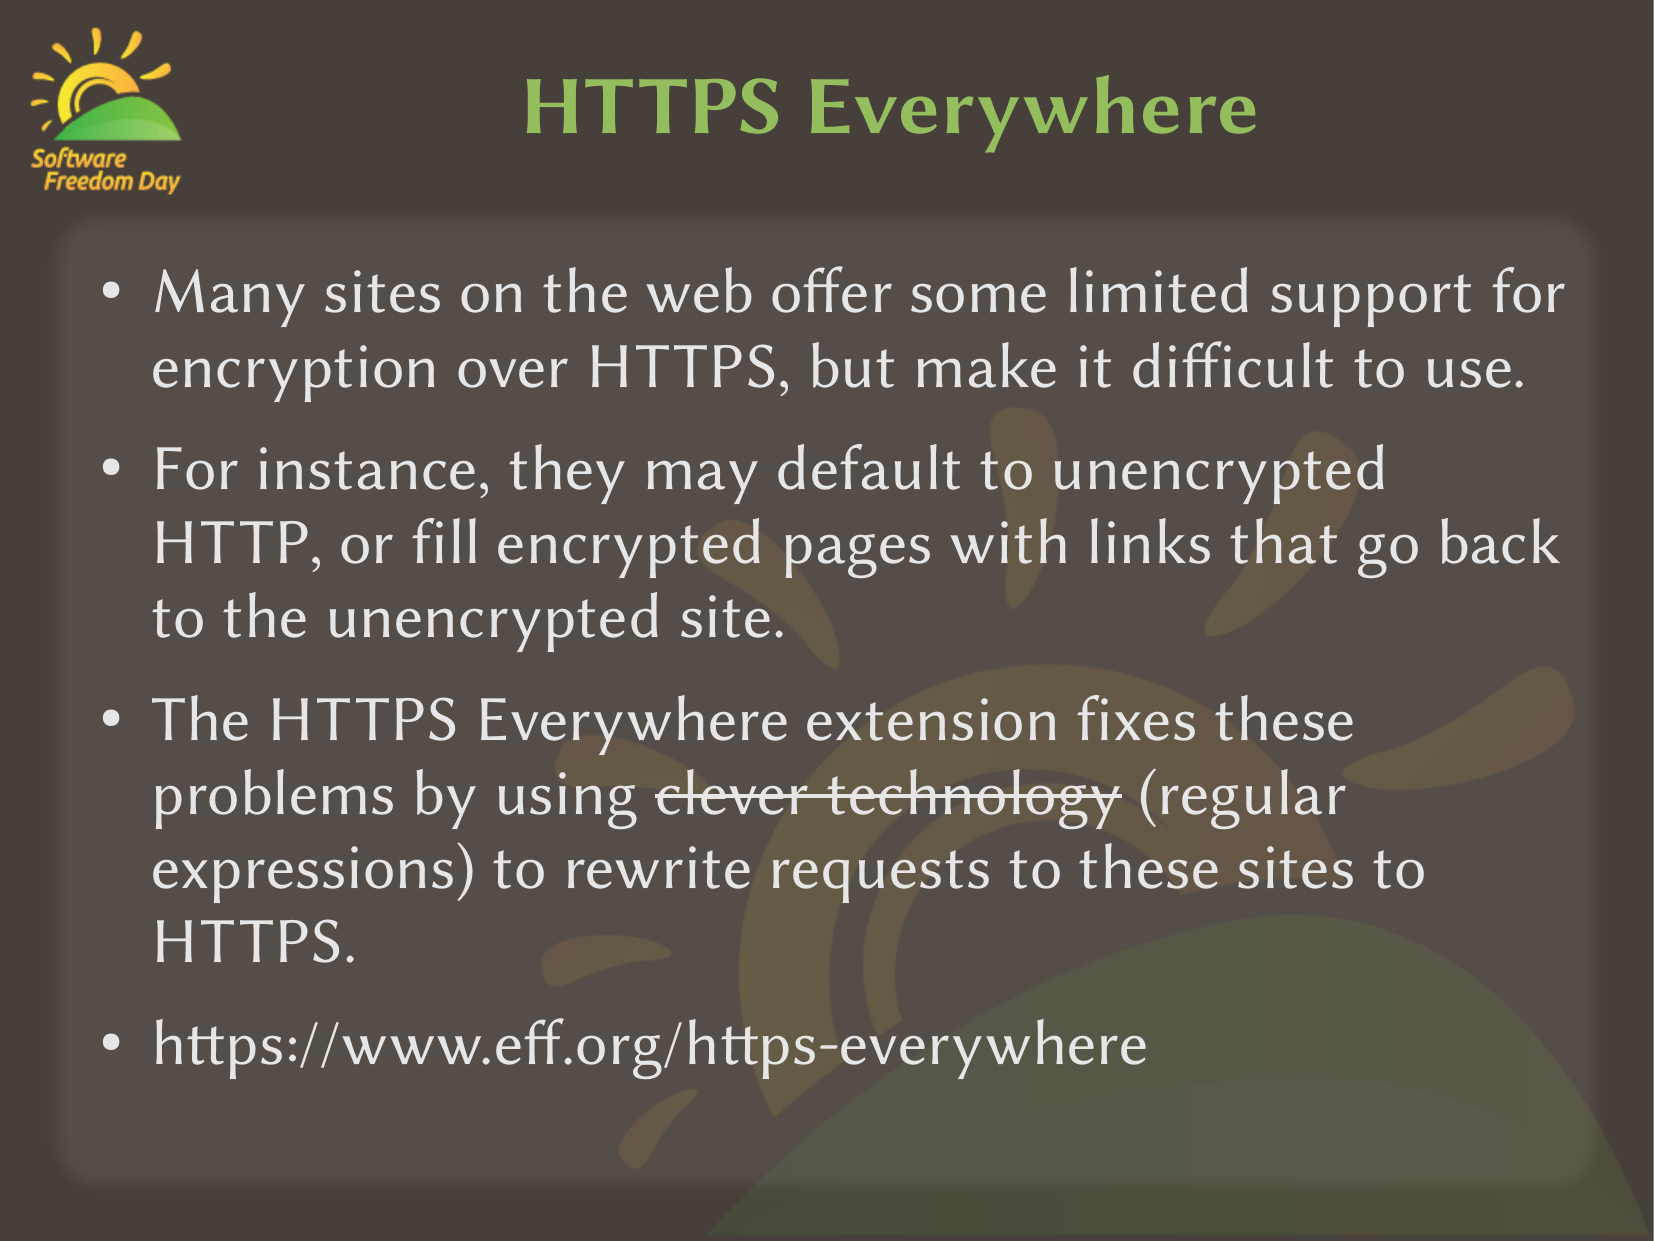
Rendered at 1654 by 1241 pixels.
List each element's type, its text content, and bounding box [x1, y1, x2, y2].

picture [0, 0, 1654, 1241]
list Many sites on the web offer some limited support for encryption over HTTPS, but make it difficult to use. For instance, they may default to unencrypted HTTP, or fill encrypted pages with links that go back to the unencrypted site. The HTTPS Everywhere extension fixes these problems by using clever technology (regular expressions) to rewrite requests to these sites to HTTPS. https://www.eff.org/https-everywhere [82, 255, 1571, 1141]
title HTTPS Everywhere [210, 9, 1571, 205]
